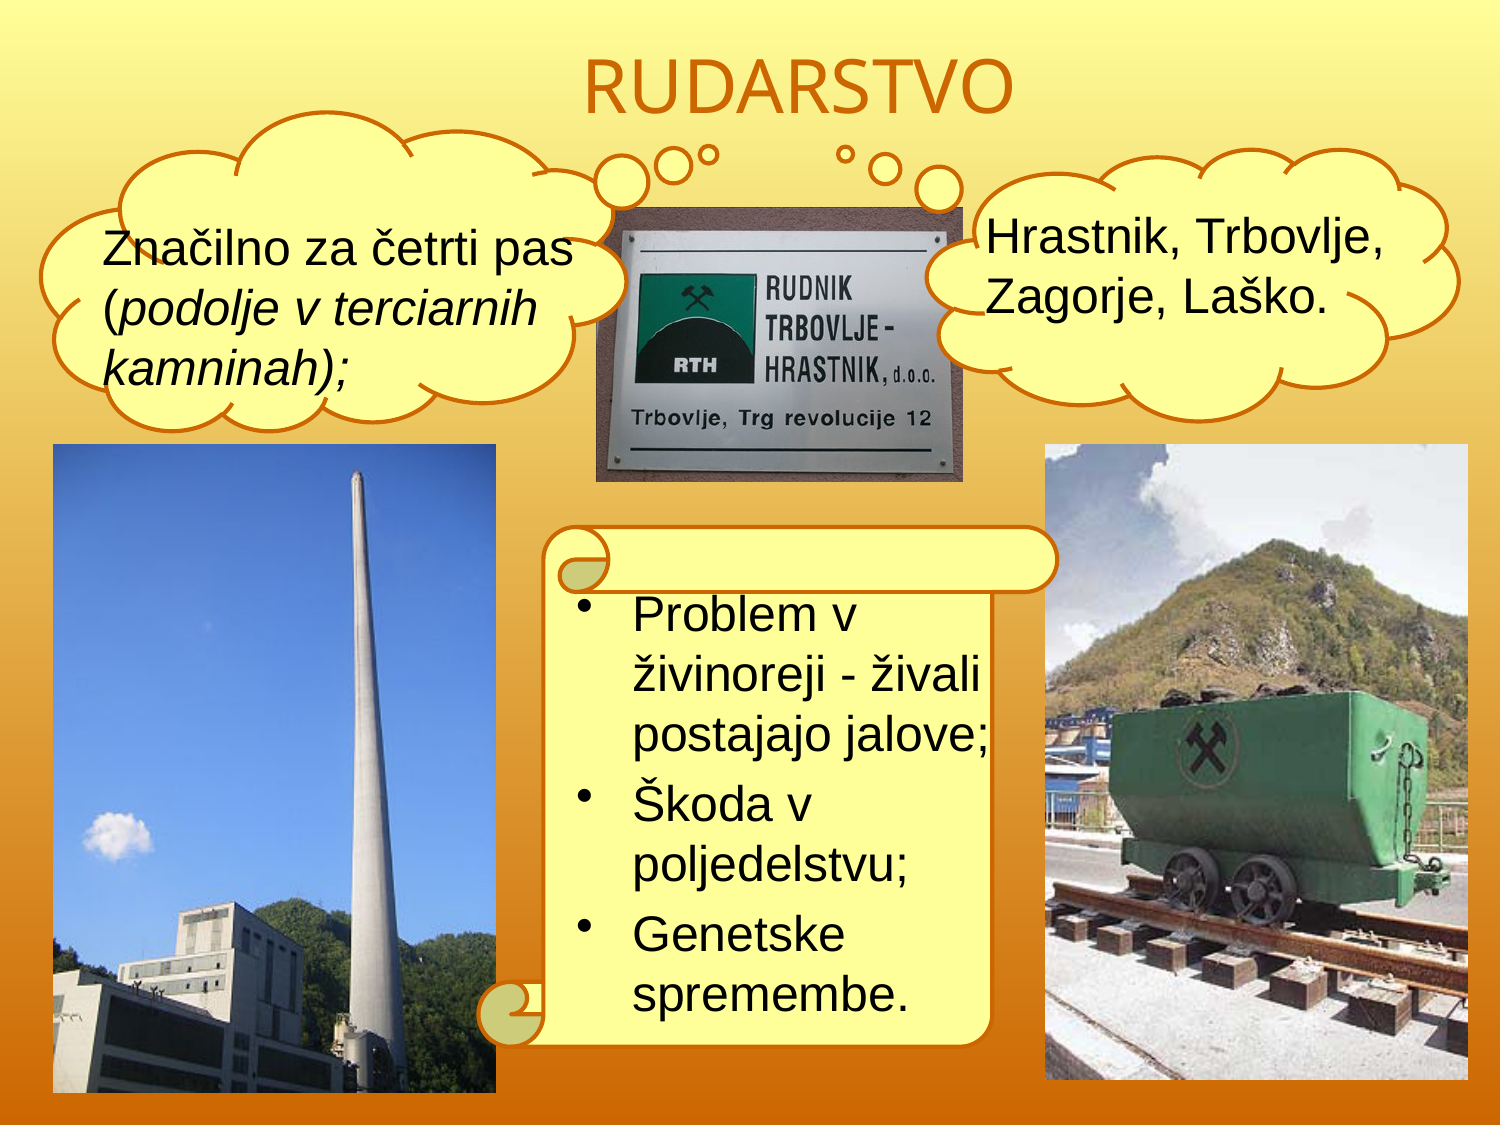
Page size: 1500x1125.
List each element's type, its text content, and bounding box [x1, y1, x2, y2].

picture [53, 567, 496, 1093]
list Problem v živinoreji - živali postajajo jalove; Škoda v poljedelstvu; Genetske spremembe. [560, 574, 1070, 1125]
text_box [655, 147, 692, 184]
text_box RUDARSTVO [537, 31, 1061, 138]
text_box [870, 153, 901, 185]
text_box [838, 146, 854, 162]
text_box [119, 112, 649, 208]
list Značilno za četrti pas (podolje v terciarnih kamninah); [0, 208, 663, 567]
text_box [478, 527, 1058, 1047]
picture [631, 207, 963, 482]
text_box [916, 166, 962, 196]
picture [1045, 445, 1468, 1080]
list Hrastnik, Trbovlje, Zagorje, Laško. [914, 196, 1500, 445]
text_box [699, 145, 718, 164]
text_box [991, 149, 1428, 196]
